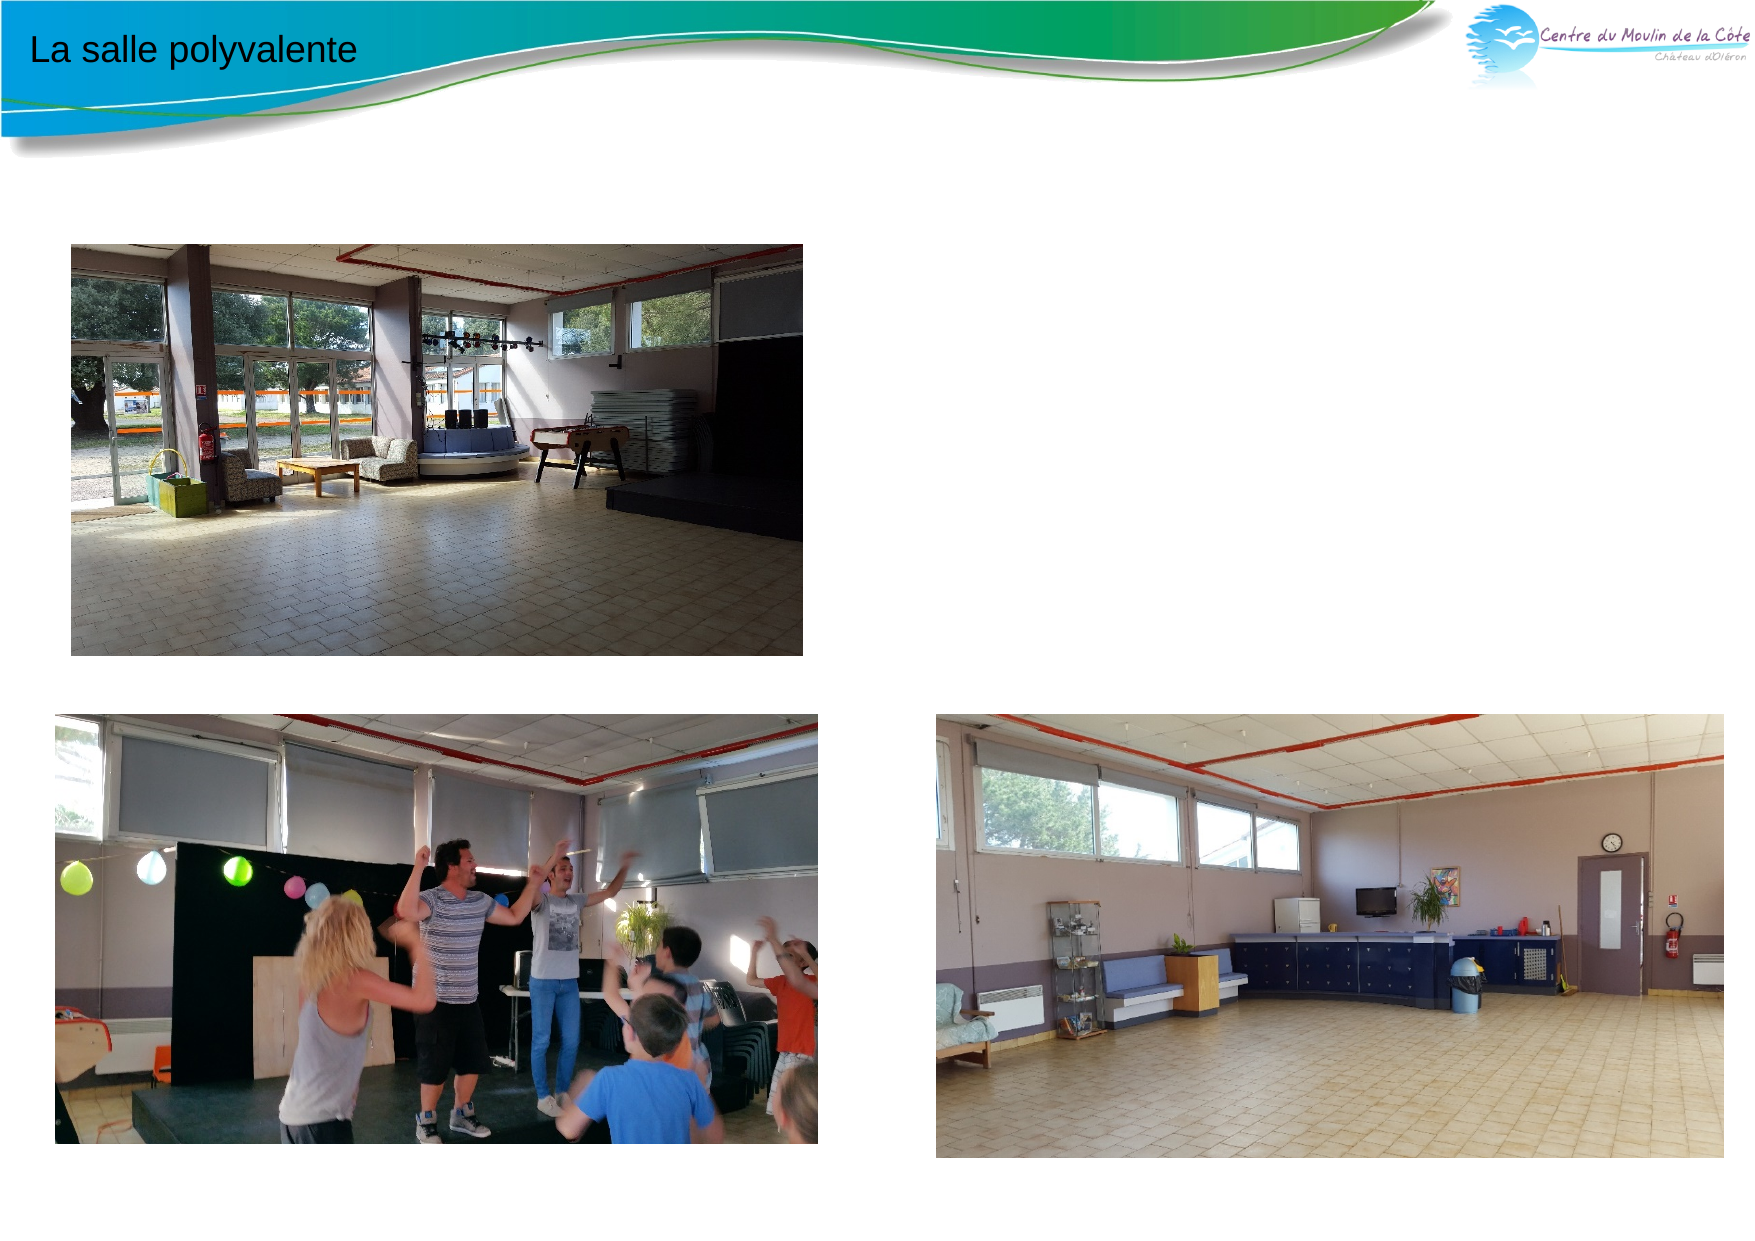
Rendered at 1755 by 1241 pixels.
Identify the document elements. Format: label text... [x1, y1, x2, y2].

text_box La salle polyvalente [14, 17, 559, 78]
picture [936, 714, 1724, 1158]
picture [71, 244, 803, 656]
picture [0, 0, 1755, 164]
picture [55, 714, 818, 1144]
